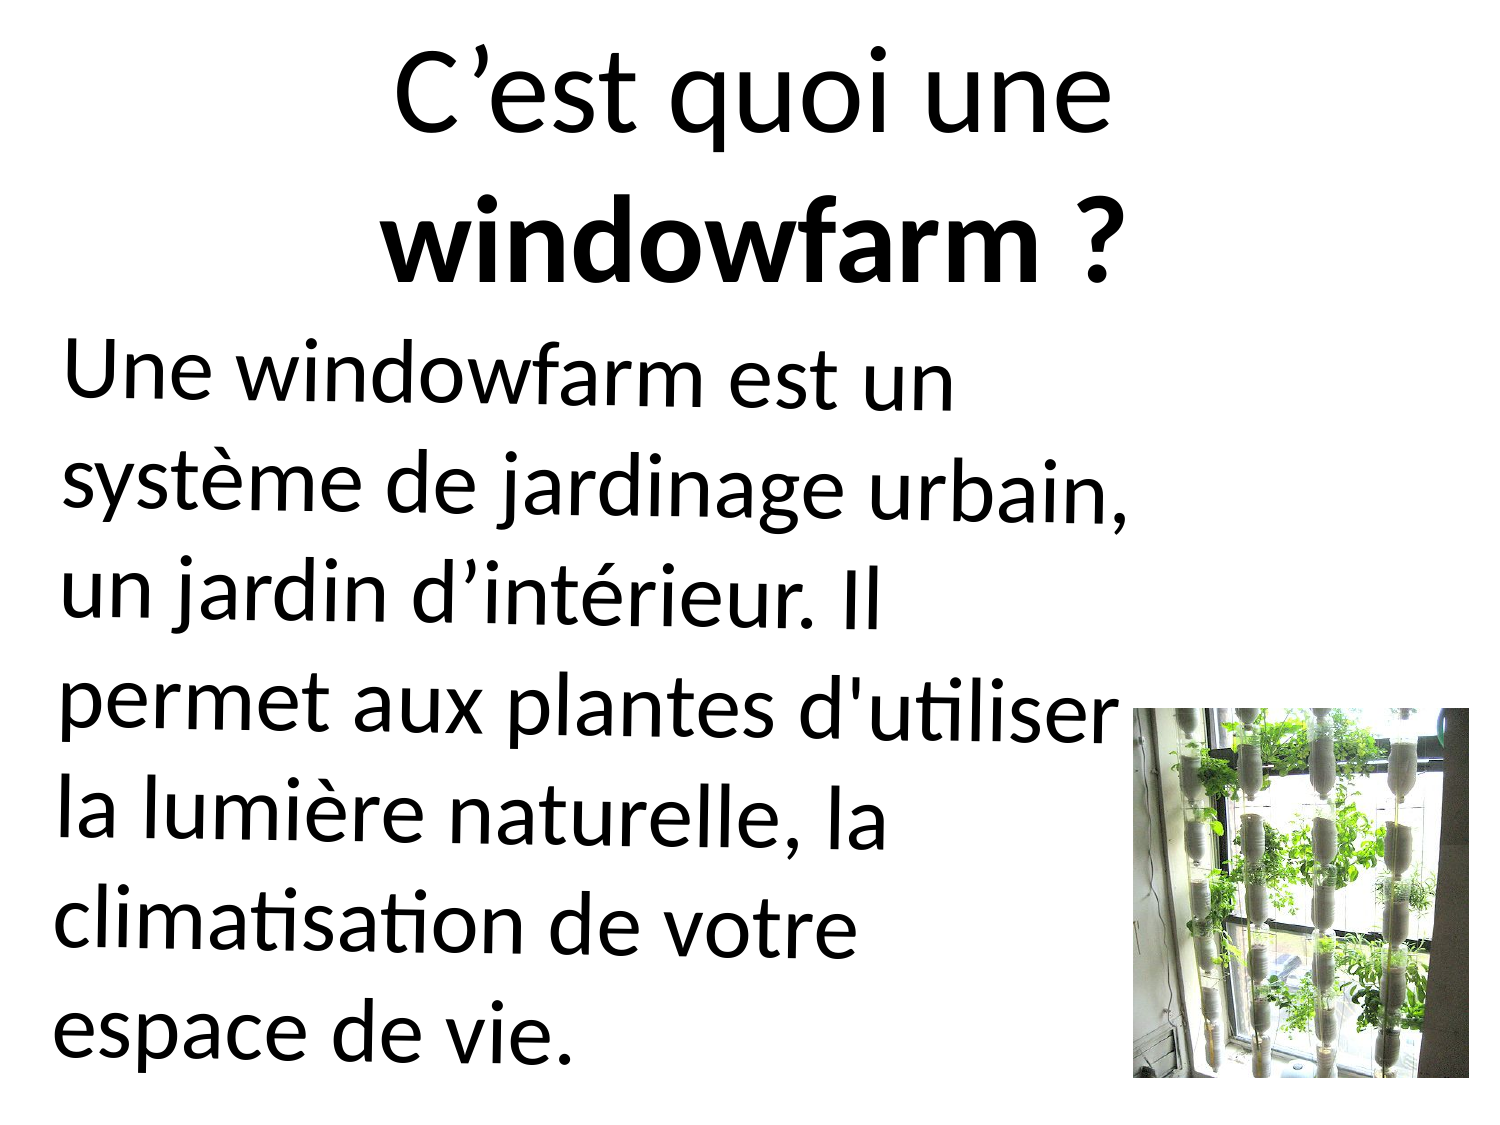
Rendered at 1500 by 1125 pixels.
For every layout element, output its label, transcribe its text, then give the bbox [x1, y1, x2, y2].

title C’est quoi une windowfarm ? [117, 0, 1393, 340]
picture [1133, 708, 1469, 1079]
subtitle Une windowfarm est un système de jardinage urbain, un jardin d’intérieur. Il permet aux plantes d'utiliser la lumière naturelle, la climatisation de votre espace de vie. [39, 298, 1150, 843]
